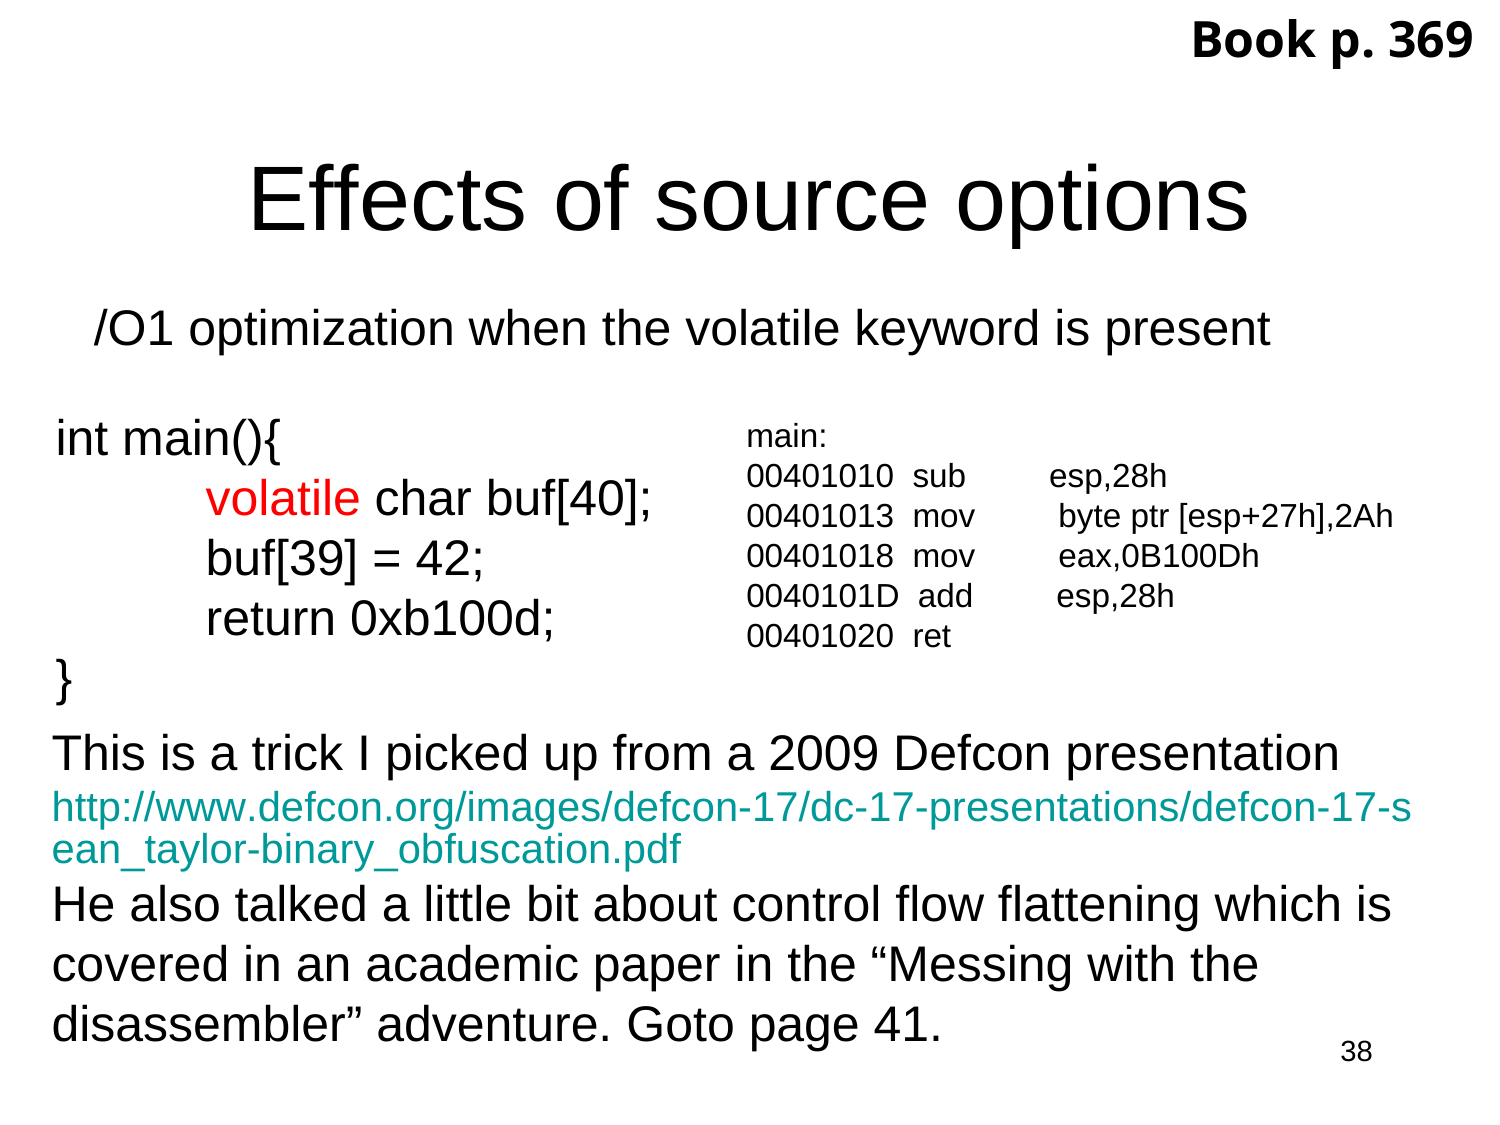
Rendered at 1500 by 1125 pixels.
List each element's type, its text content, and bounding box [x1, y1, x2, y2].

title Effects of source options [112, 99, 1388, 288]
text_box /O1 optimization when the volatile keyword is present [79, 287, 1287, 363]
text_box Book p. 369 [1175, 0, 1490, 76]
text_box This is a trick I picked up from a 2009 Defcon presentation http://www.defcon.org/images/defcon-17/dc-17-presentations/defcon-17-sean_taylor-binary_obfuscation.pdf He also talked a little bit about control flow flattening which is covered in an academic paper in the “Messing with the disassembler” adventure. Goto page 41. [36, 712, 1438, 1018]
text_box int main(){ volatile char buf[40]; buf[39] = 42; return 0xb100d; } [40, 397, 668, 712]
text_box <number> [1074, 1025, 1388, 1101]
text_box main: 00401010 sub esp,28h 00401013 mov byte ptr [esp+27h],2Ah 00401018 mov eax,0B100Dh 0040101D add esp,28h 00401020 ret [731, 406, 1420, 662]
